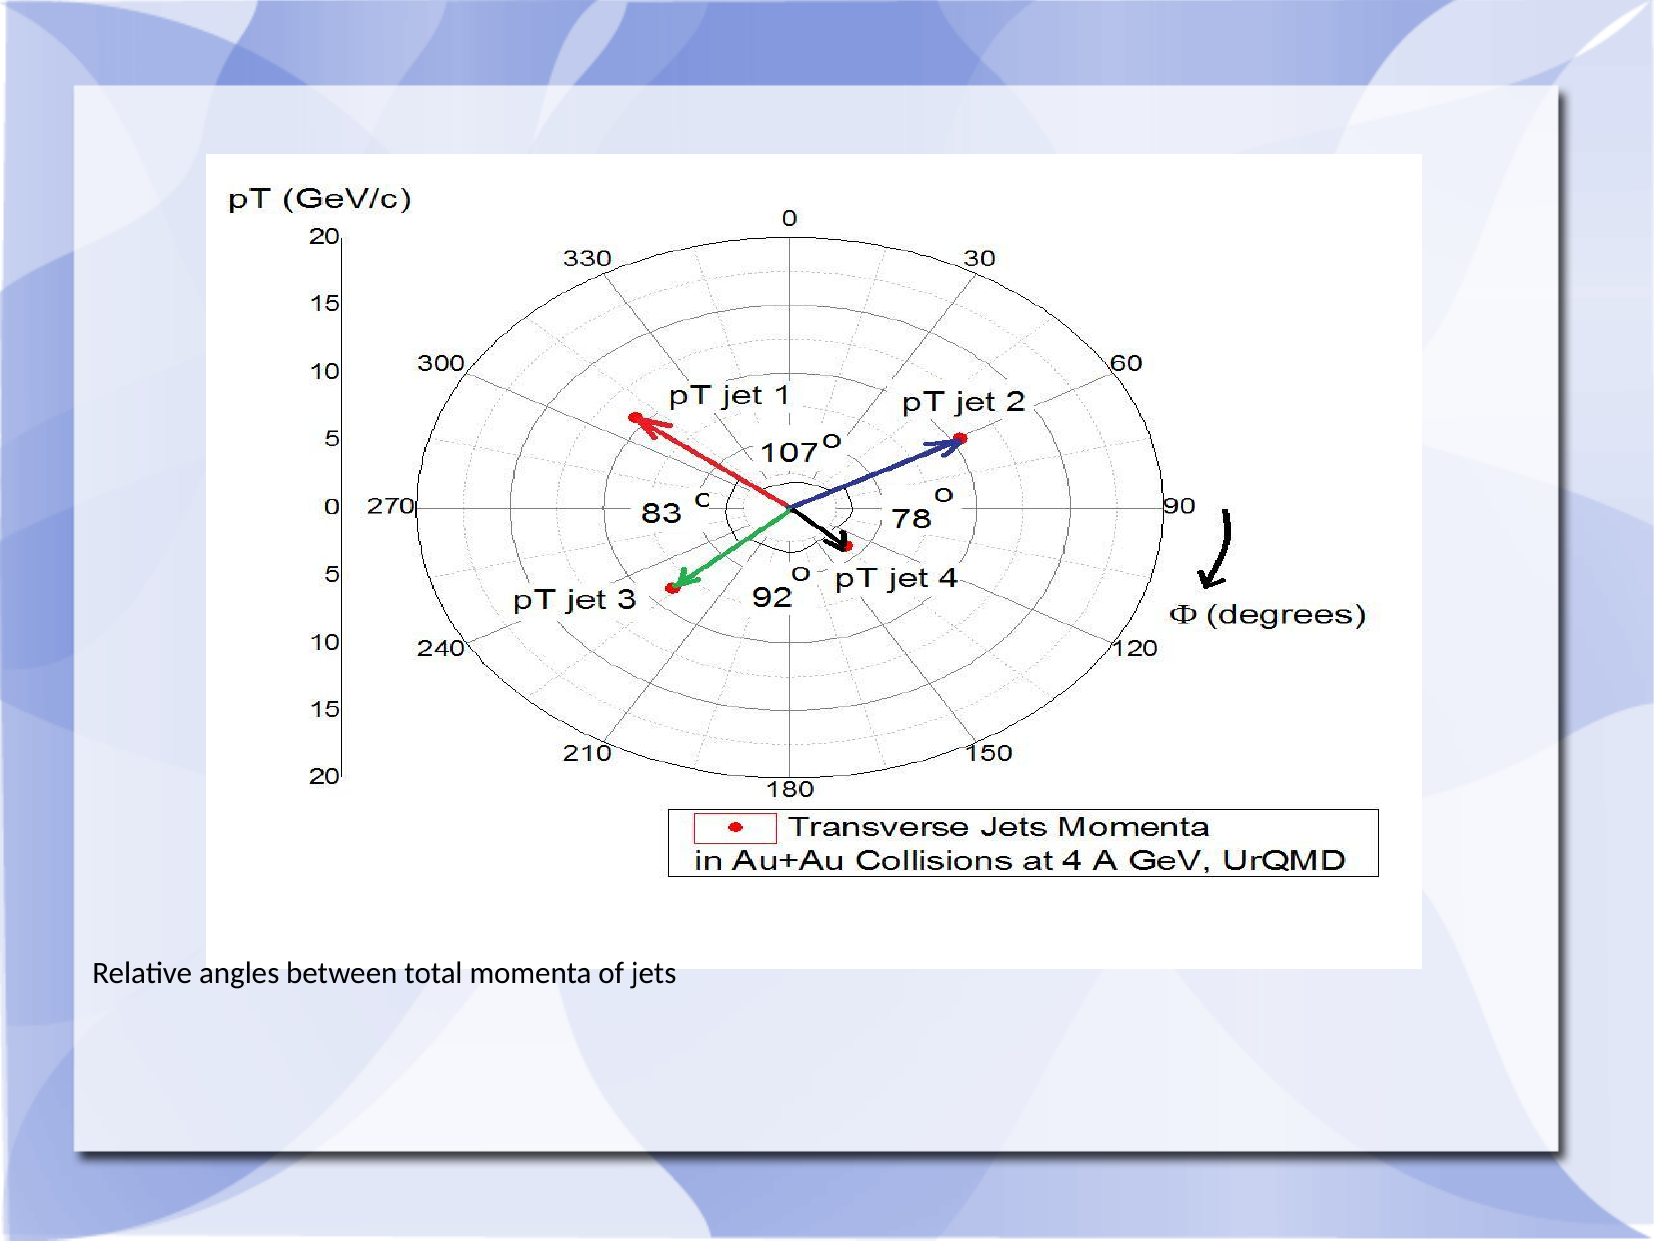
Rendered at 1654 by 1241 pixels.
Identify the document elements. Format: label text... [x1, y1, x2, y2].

text_box Relative angles between total momenta of jets [78, 944, 956, 997]
picture [206, 154, 1422, 969]
